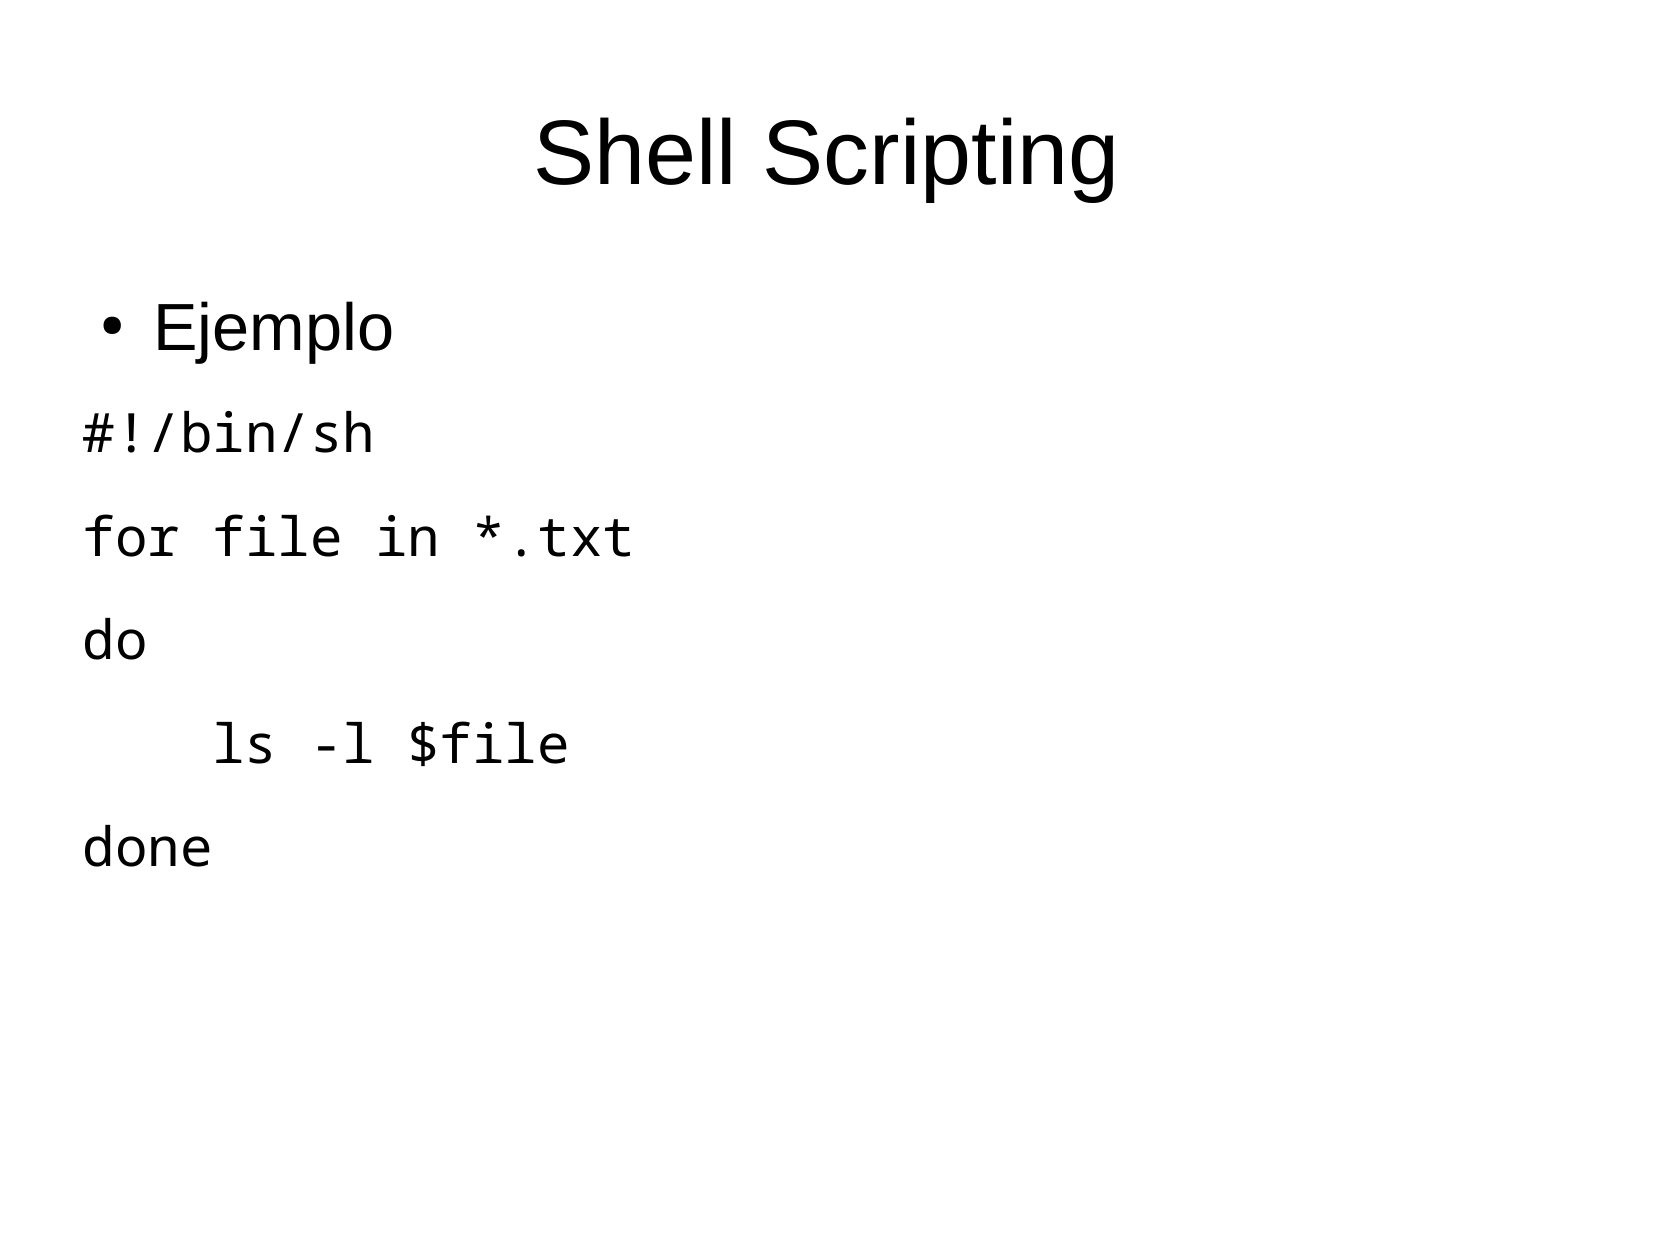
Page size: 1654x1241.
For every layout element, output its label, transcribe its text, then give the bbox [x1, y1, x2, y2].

title Shell Scripting [82, 49, 1571, 257]
list Ejemplo #!/bin/sh for file in *.txt do ls -l $file done [82, 290, 1571, 1010]
